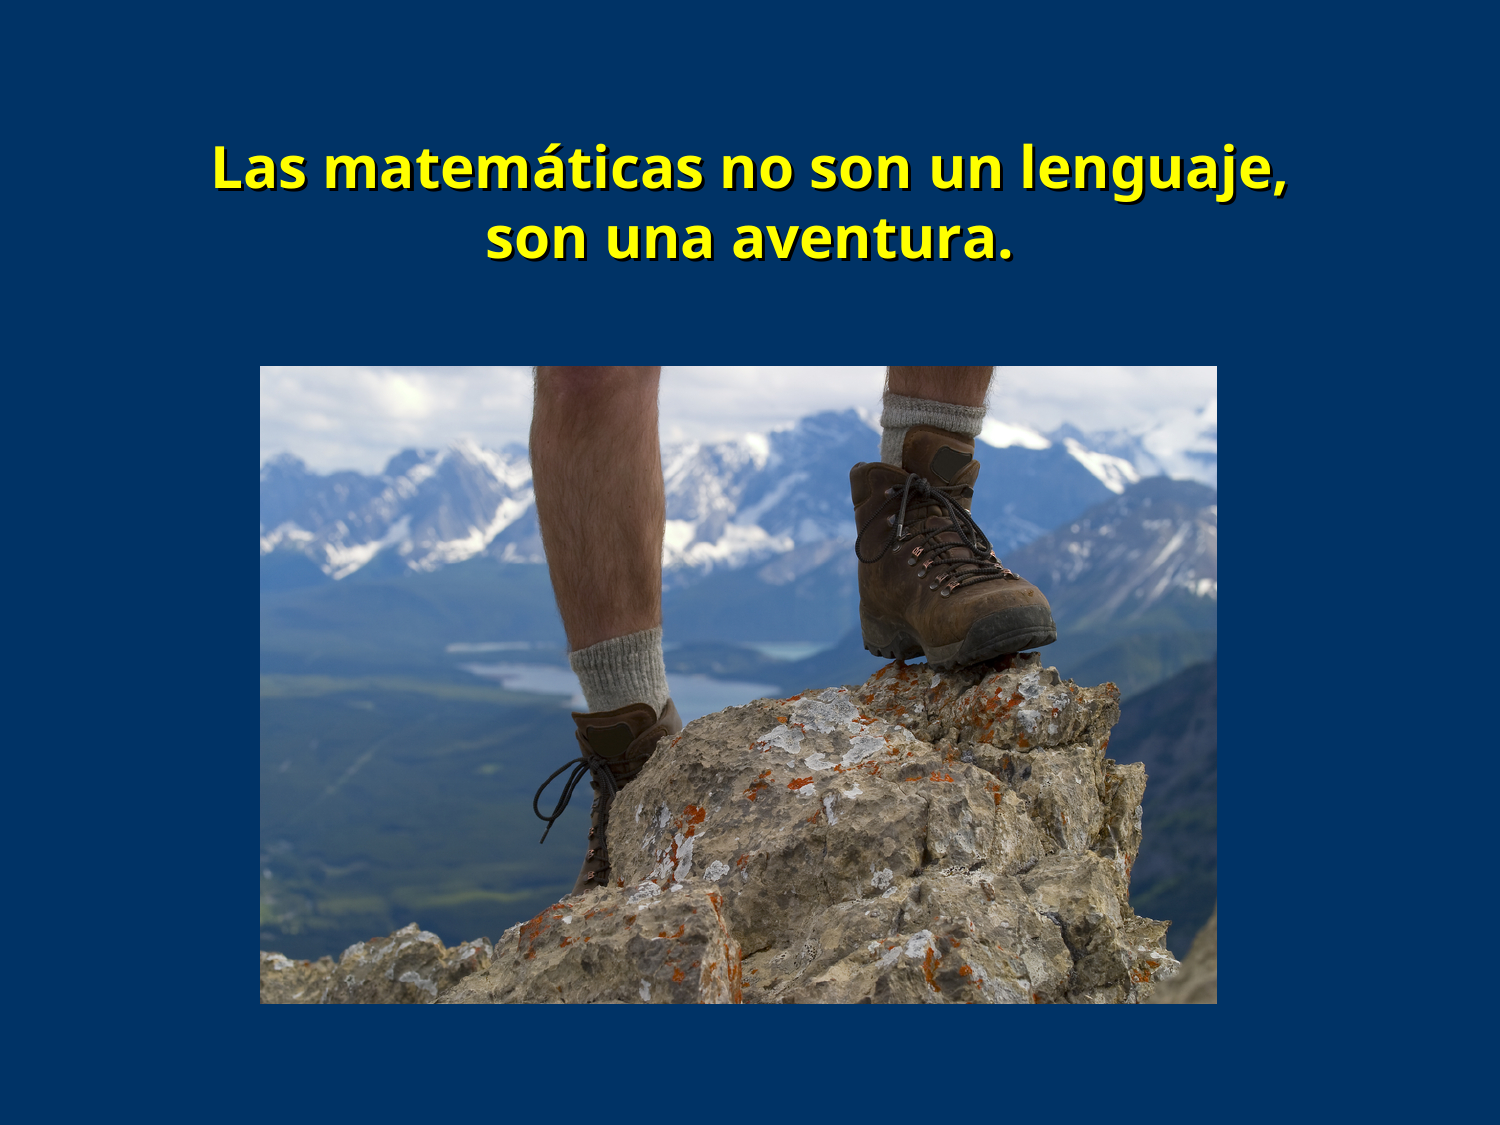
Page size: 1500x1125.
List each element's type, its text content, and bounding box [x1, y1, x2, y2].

title Las matemáticas no son un lenguaje, son una aventura. [164, 118, 1336, 282]
picture [260, 366, 1217, 1004]
